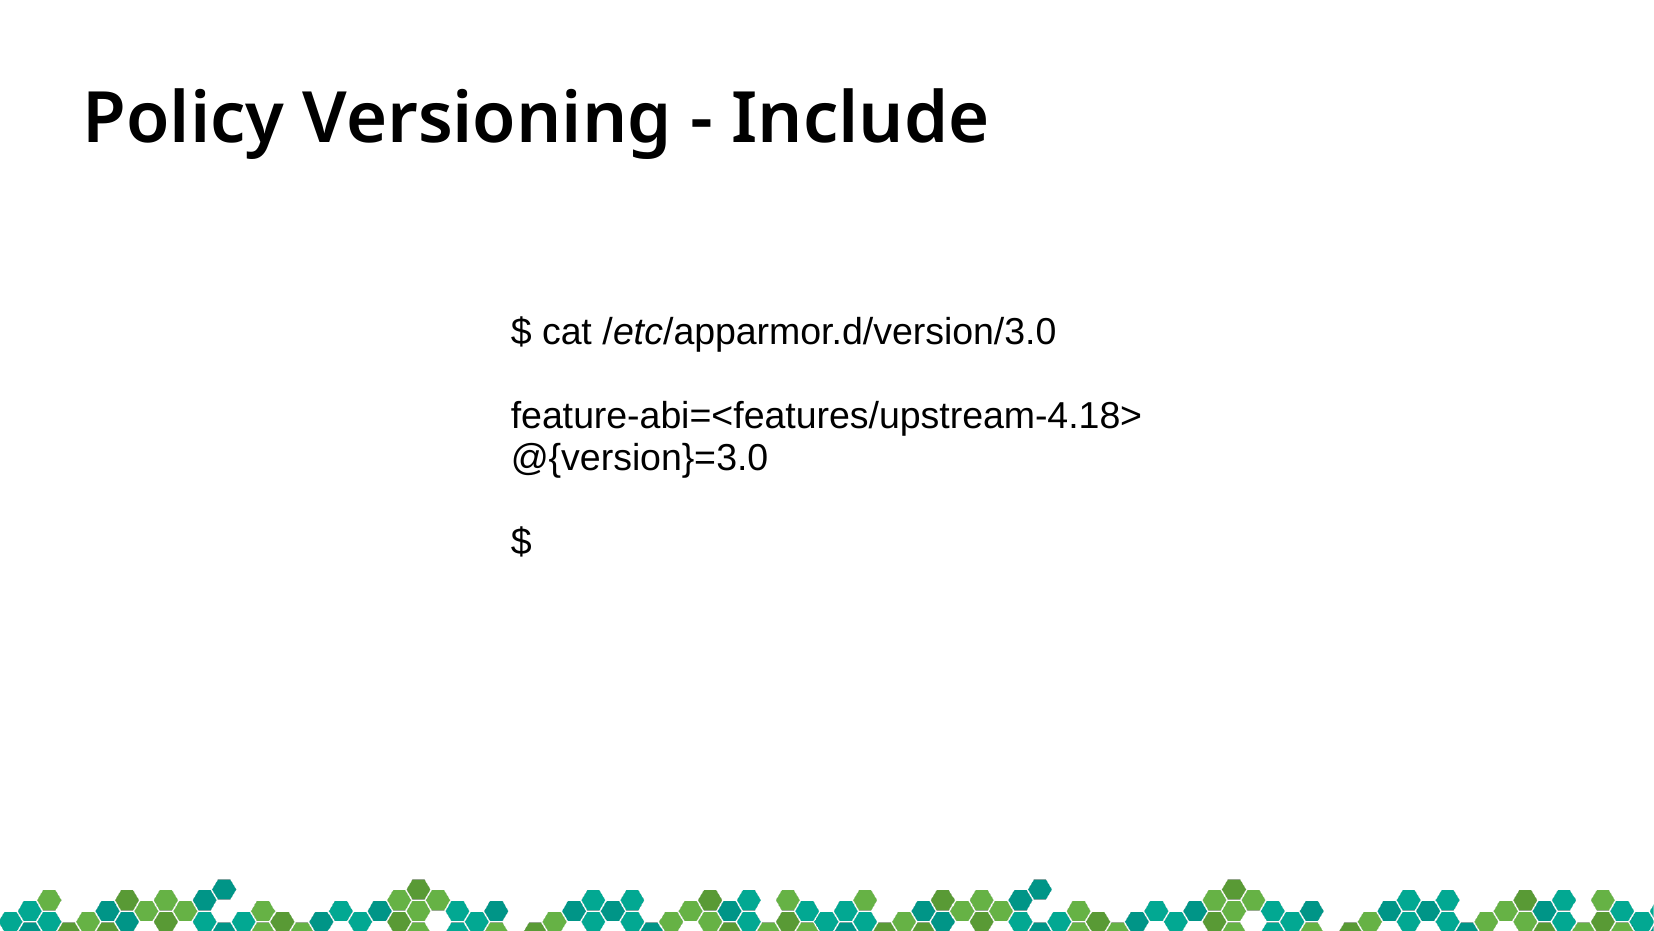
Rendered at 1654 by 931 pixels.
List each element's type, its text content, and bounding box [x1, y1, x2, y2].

title Policy Versioning - Include [82, 37, 1571, 193]
picture [0, 871, 1654, 931]
text_box $ cat /etc/apparmor.d/version/3.0 feature-abi=<features/upstream-4.18> @{version}=3.0 $ [496, 303, 1158, 613]
